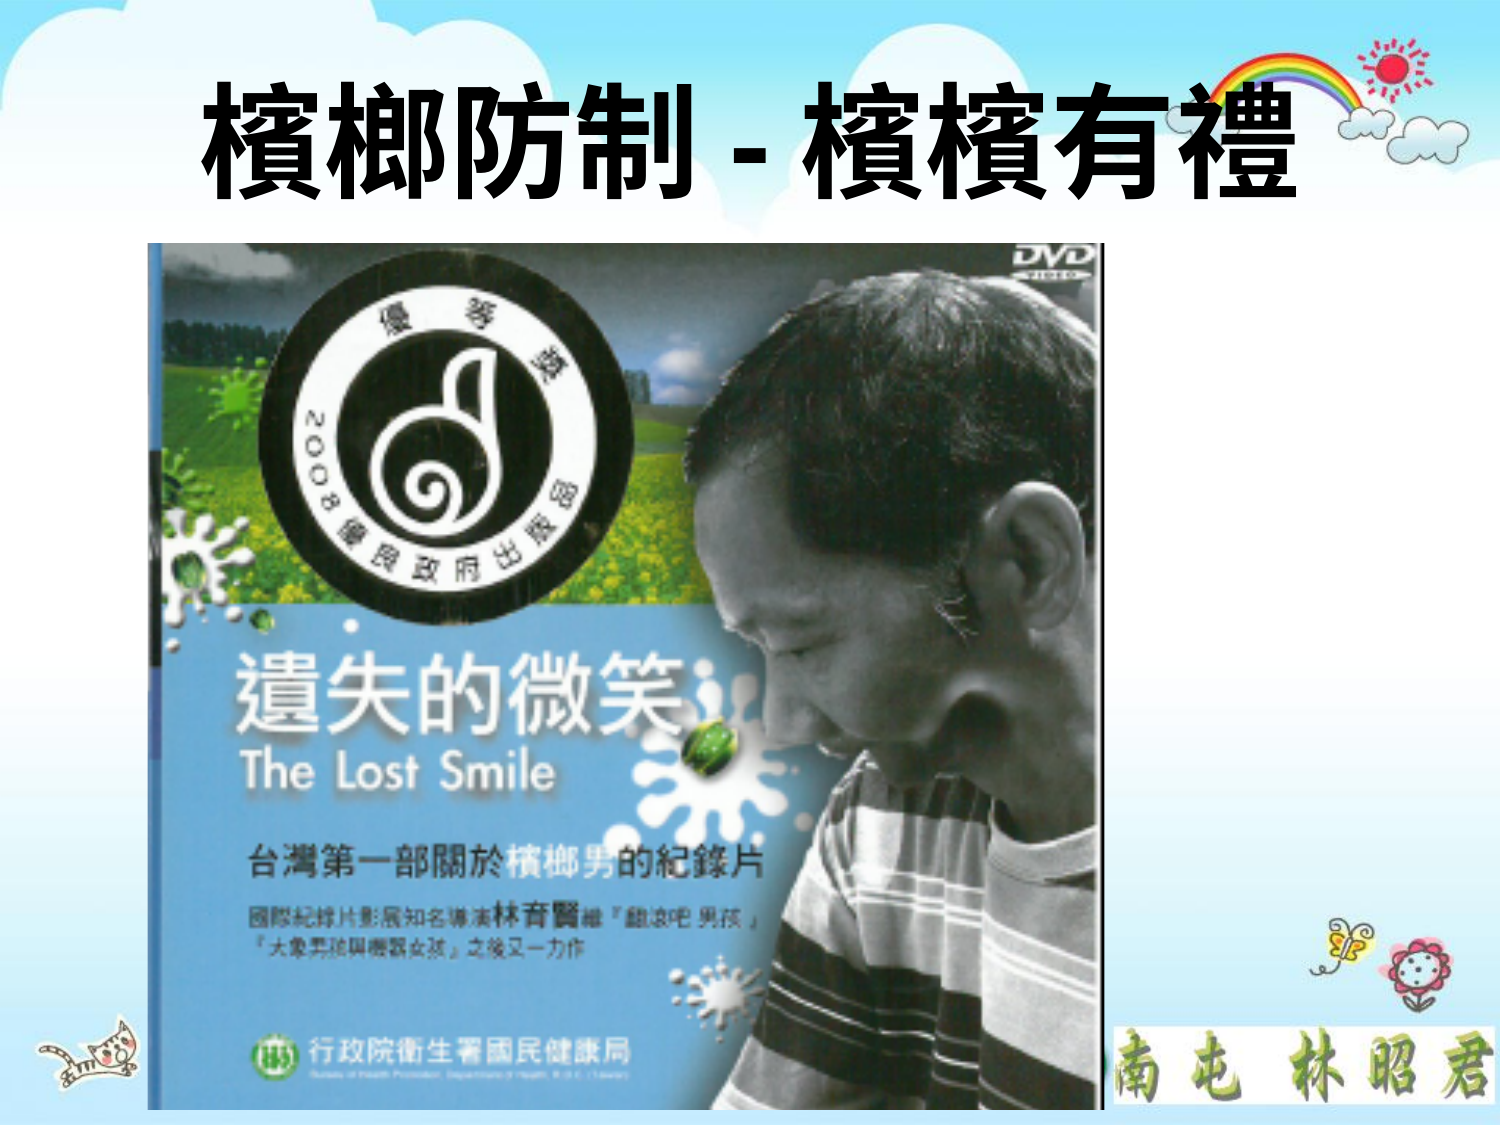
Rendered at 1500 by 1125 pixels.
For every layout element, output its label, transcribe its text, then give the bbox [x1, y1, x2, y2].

title 檳榔防制-檳檳有禮 [75, 45, 1426, 233]
picture [147, 243, 1105, 1110]
